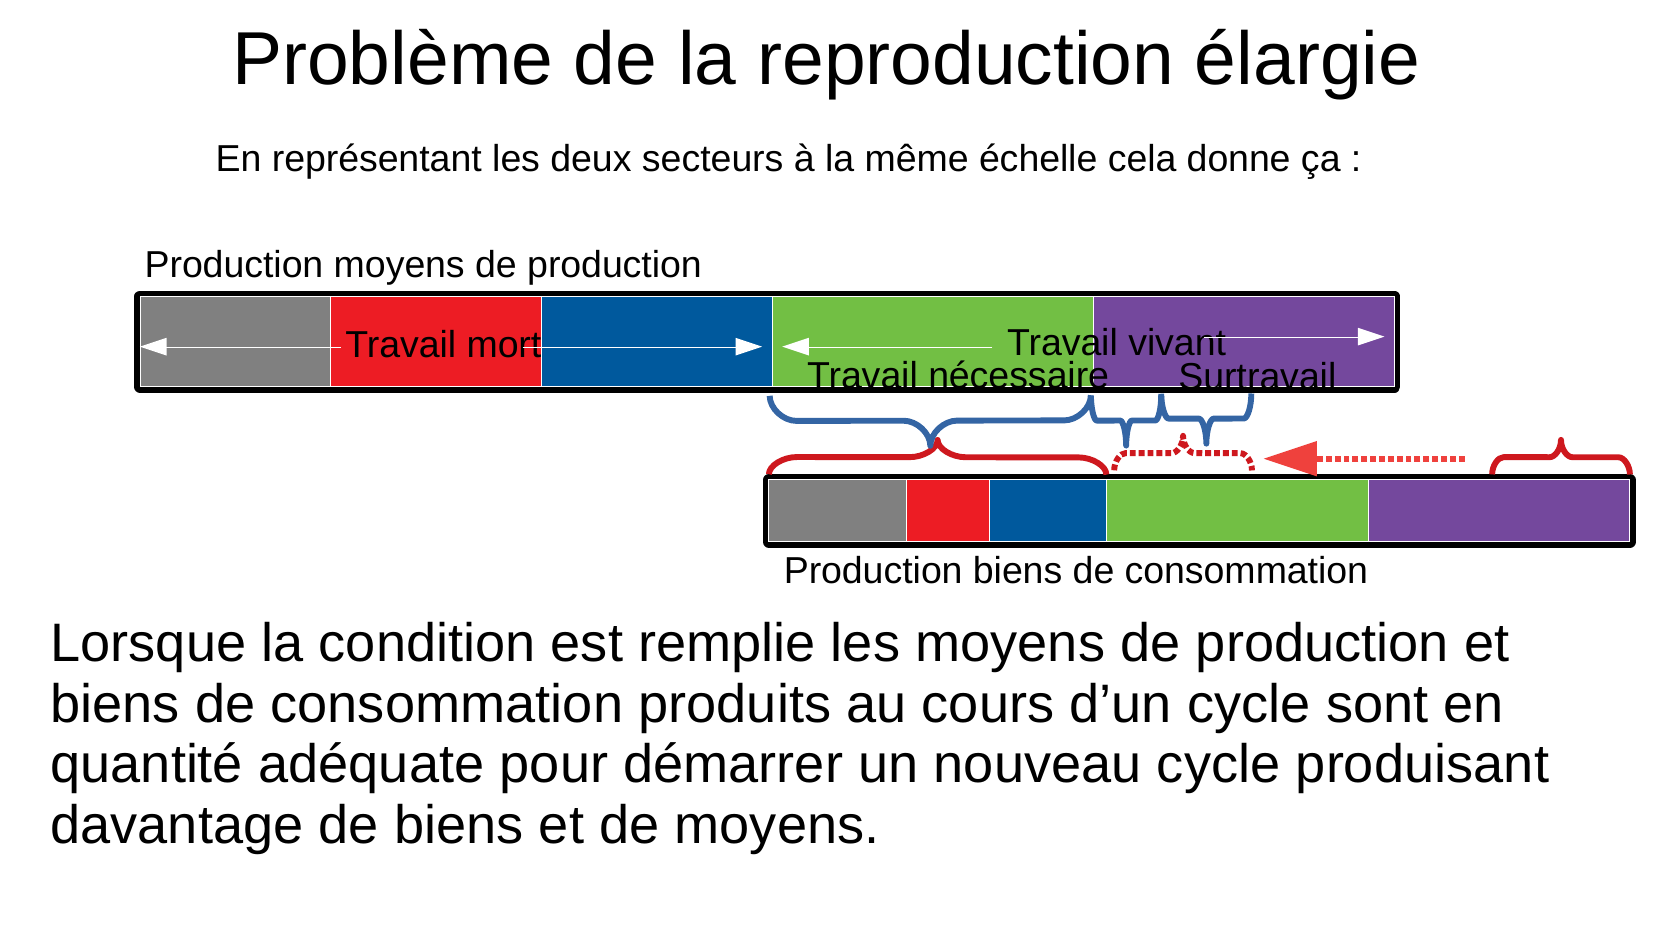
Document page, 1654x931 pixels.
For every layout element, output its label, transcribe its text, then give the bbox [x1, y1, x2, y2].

text_box [768, 479, 1630, 542]
text_box En représentant les deux secteurs à la même échelle cela donne ça : [200, 129, 1430, 229]
text_box Travail nécessaire [792, 346, 1159, 410]
text_box Surtravail [1163, 348, 1371, 412]
text_box [140, 296, 1395, 387]
text_box Travail vivant [992, 314, 1268, 378]
text_box Lorsque la condition est remplie les moyens de production et biens de consommation produits au cours d’un cycle sont en quantité adéquate pour démarrer un nouveau cycle produisant davantage de biens et de moyens. [35, 605, 1571, 863]
text_box Production moyens de production [129, 236, 1235, 299]
title Problème de la reproduction élargie [82, 11, 1571, 107]
text_box Production biens de consommation [768, 541, 1527, 599]
text_box Travail mort [330, 316, 580, 380]
